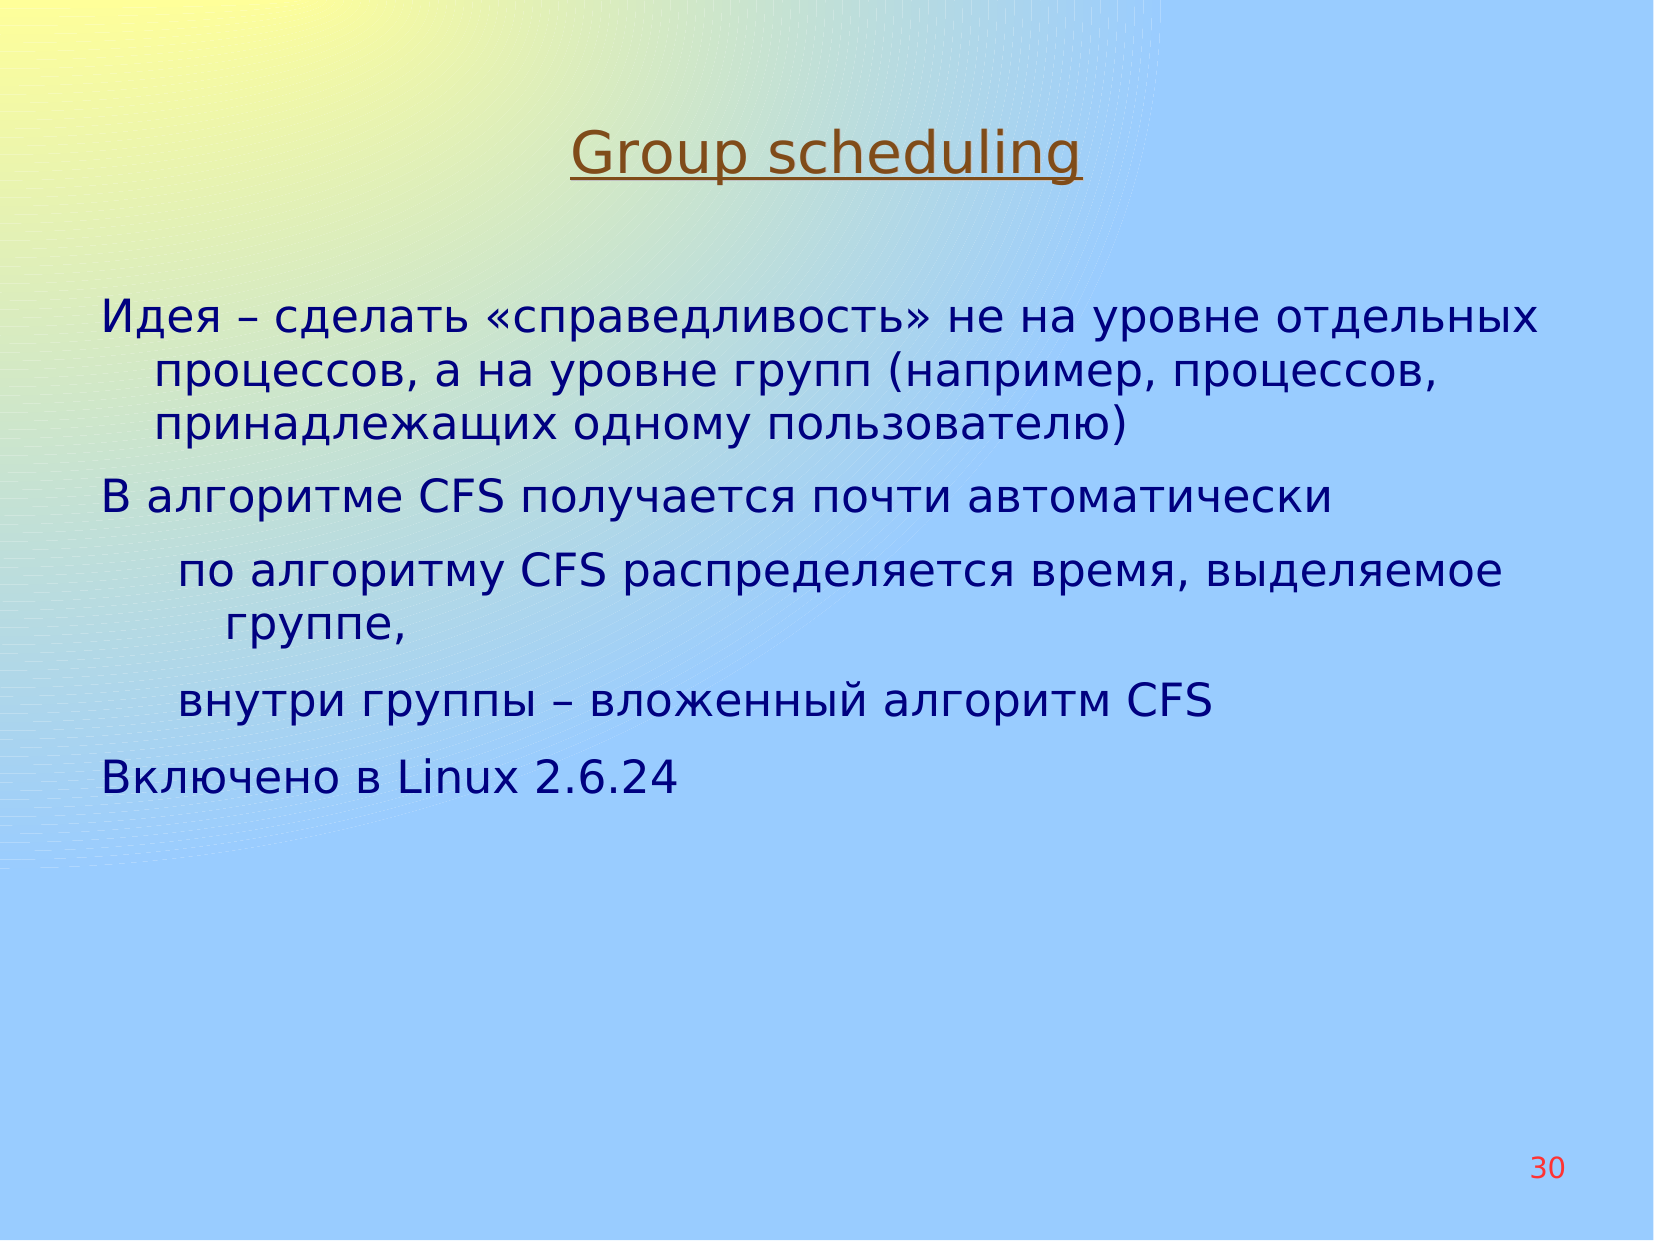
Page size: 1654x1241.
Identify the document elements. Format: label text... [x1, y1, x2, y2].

title Group scheduling [82, 56, 1571, 250]
list Идея – сделать «справедливость» не на уровне отдельных процессов, а на уровне групп (например, процессов, принадлежащих одному пользователю) В алгоритме CFS получается почти автоматически по алгоритму CFS распределяется время, выделяемое группе, внутри группы – вложенный алгоритм CFS Включено в Linux 2.6.24 [82, 290, 1571, 1094]
